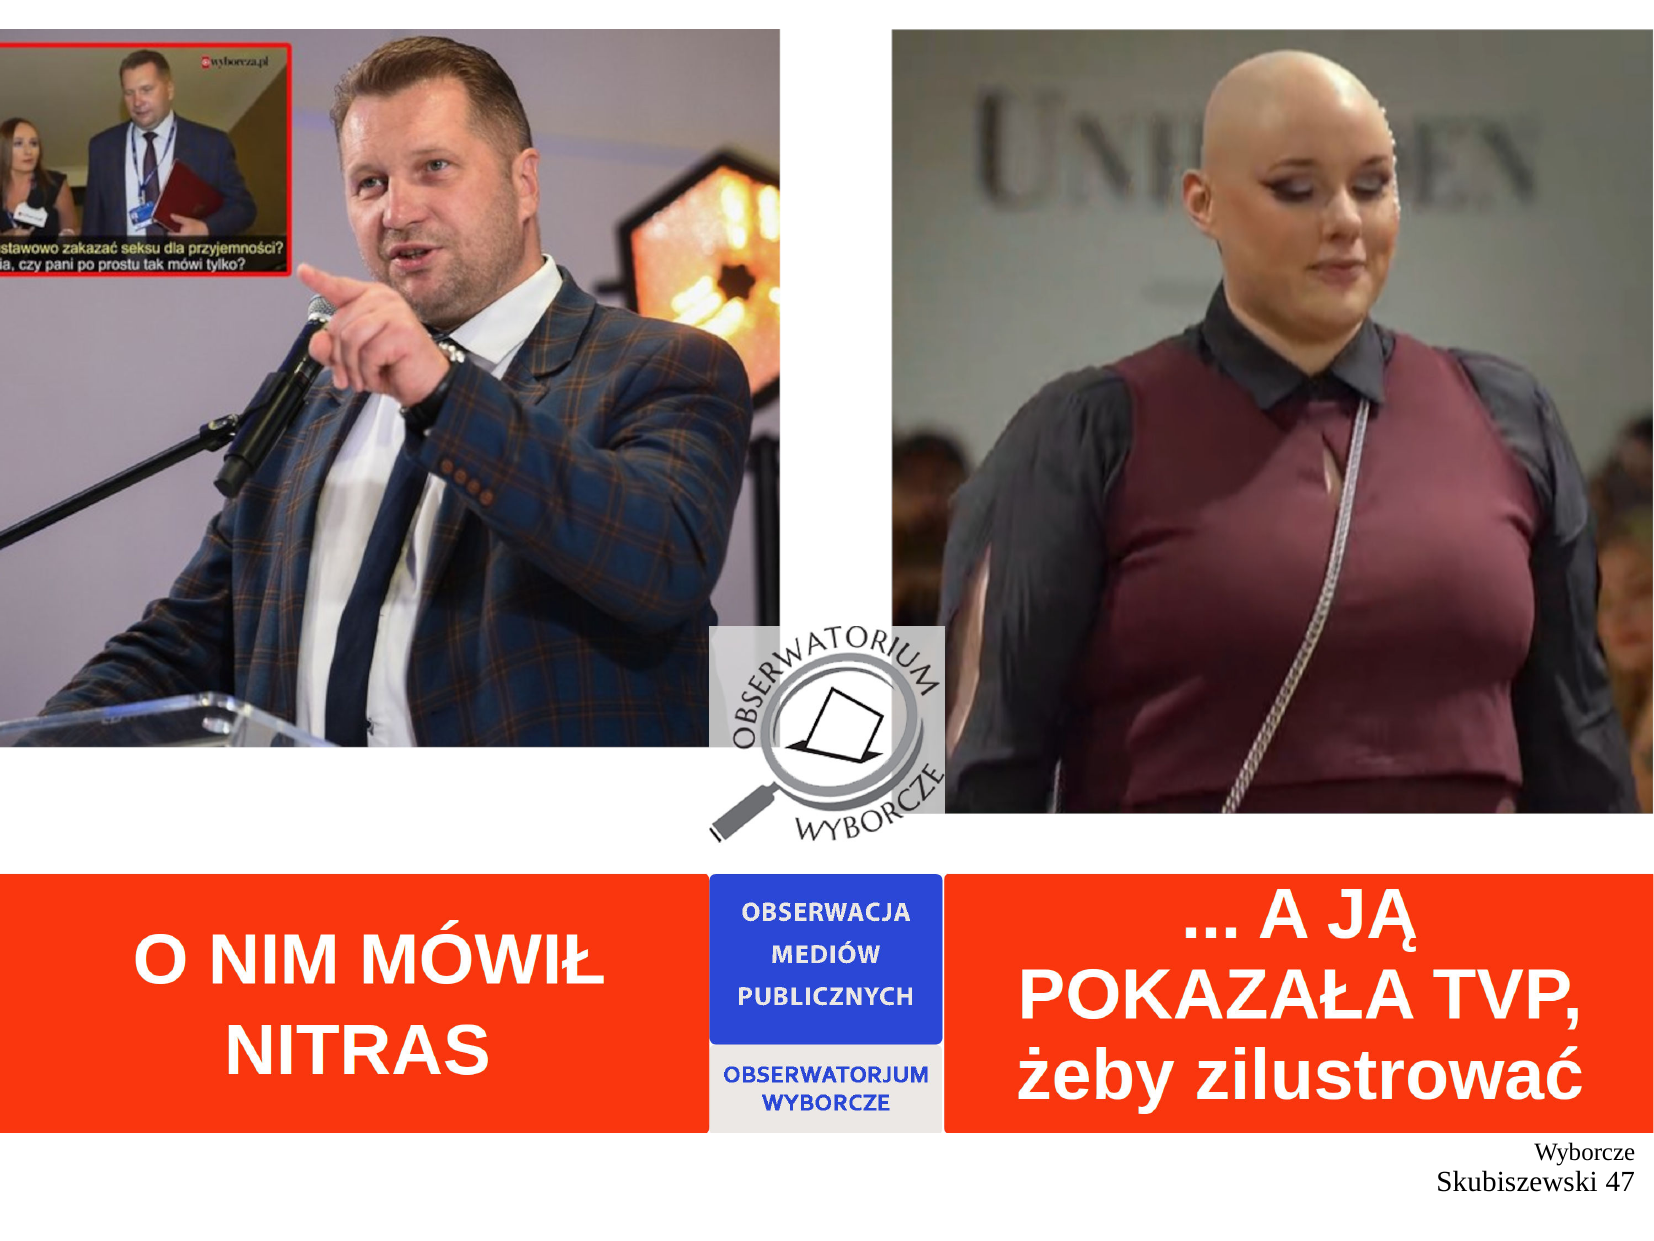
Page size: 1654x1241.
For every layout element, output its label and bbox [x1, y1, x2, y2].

picture [0, 29, 1654, 1133]
